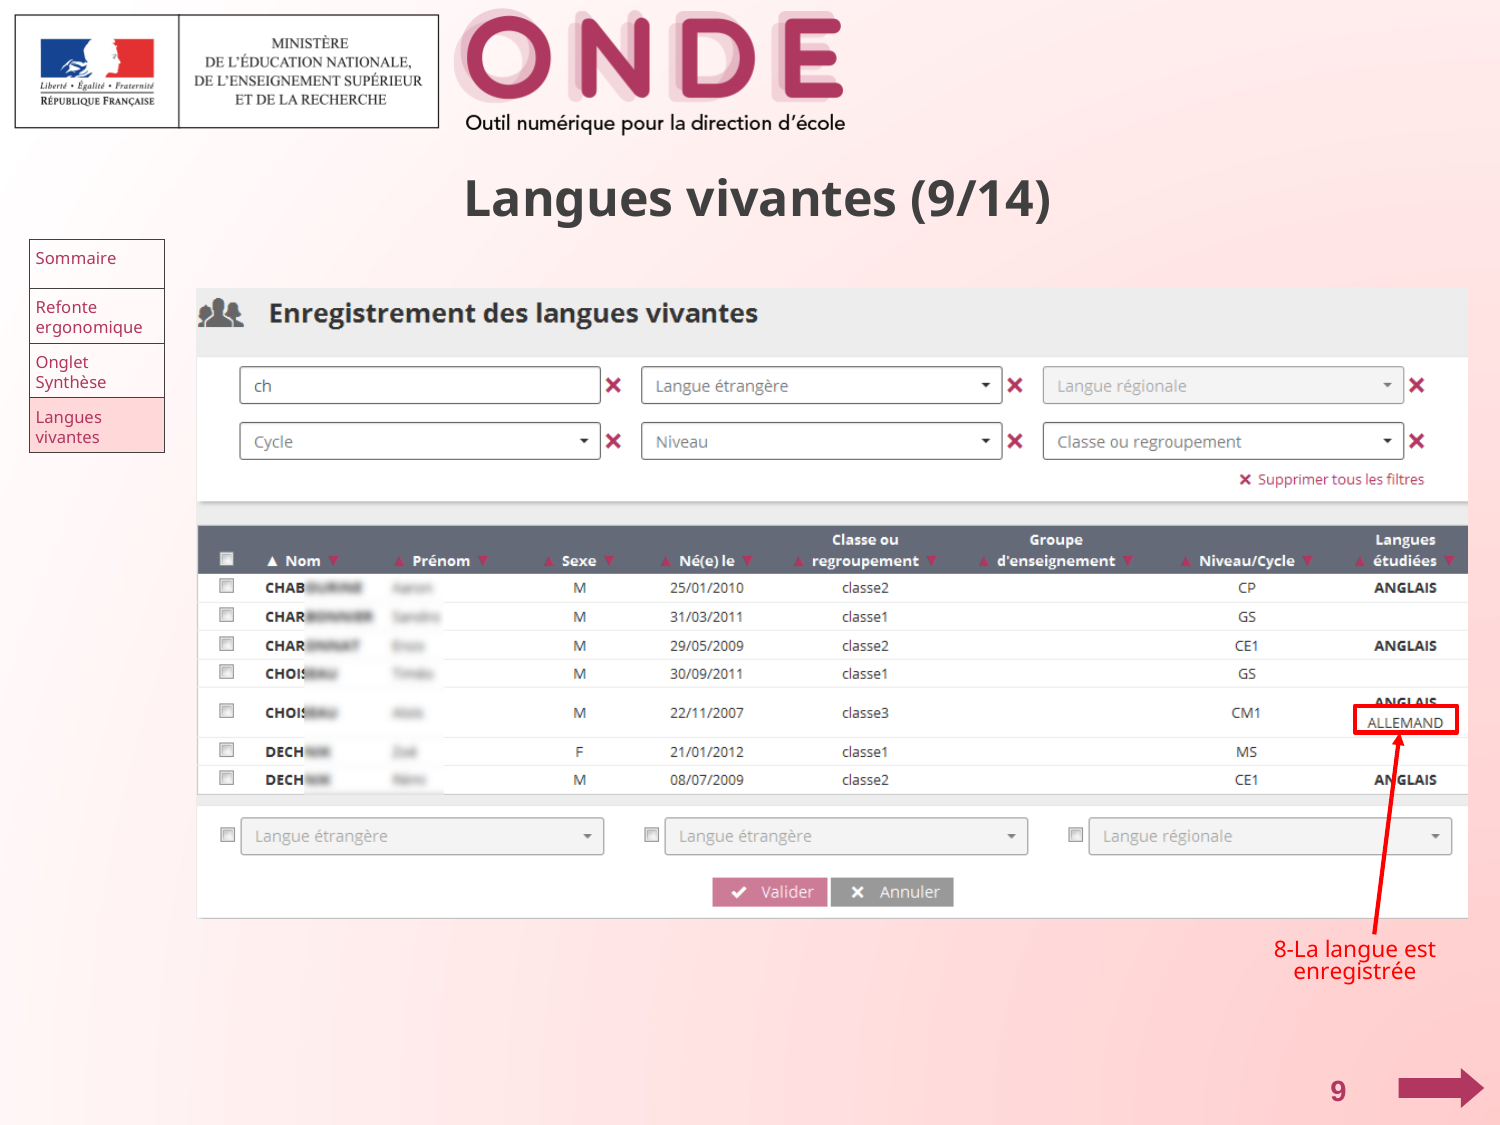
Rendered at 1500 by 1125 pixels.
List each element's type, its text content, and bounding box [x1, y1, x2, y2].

text_box <numéro> [1257, 1064, 1420, 1117]
table_cell Onglet Synthèse [30, 344, 164, 397]
text_box 8-La langue est enregistrée [1234, 932, 1476, 992]
table_cell Refonte ergonomique [30, 289, 164, 343]
table_cell Langues vivantes [30, 398, 164, 452]
text_box Langues vivantes (9/14) [82, 154, 1433, 238]
table_header Sommaire [30, 240, 164, 288]
text_box [1399, 1070, 1483, 1106]
picture [0, 0, 1500, 1125]
